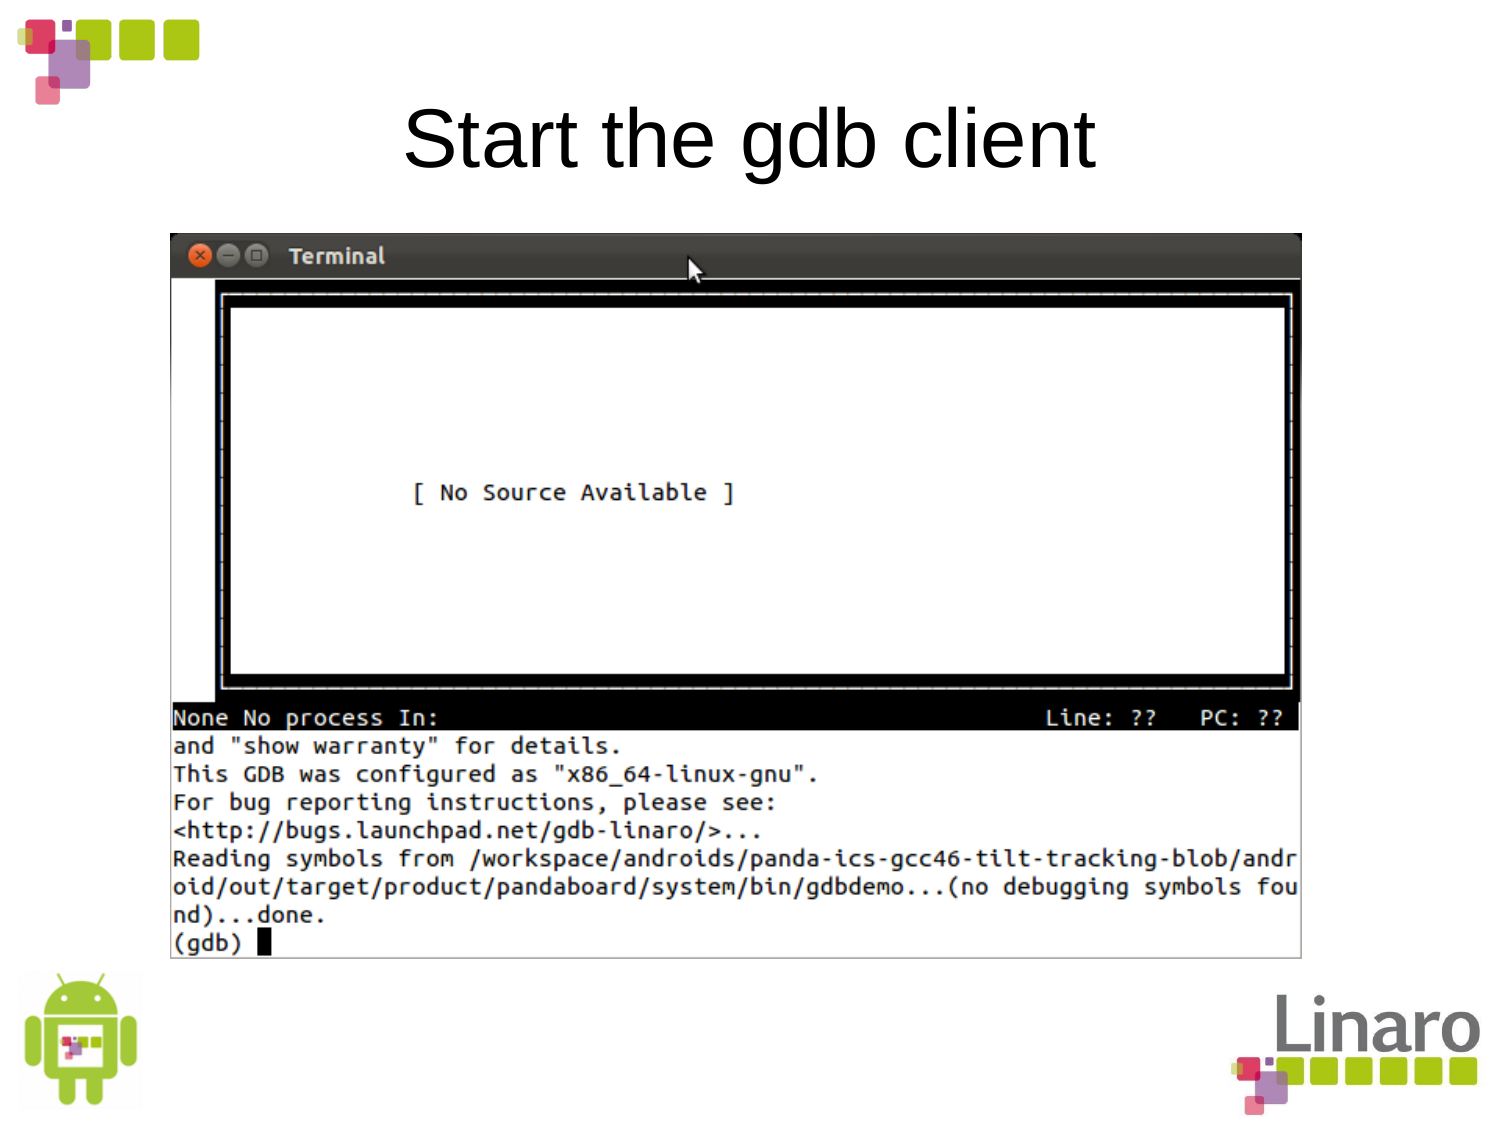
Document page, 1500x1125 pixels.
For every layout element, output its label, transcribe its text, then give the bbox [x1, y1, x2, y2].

title Start the gdb client [74, 44, 1425, 233]
picture [170, 233, 1302, 959]
picture [18, 971, 142, 1109]
picture [16, 12, 205, 121]
picture [1219, 986, 1491, 1123]
